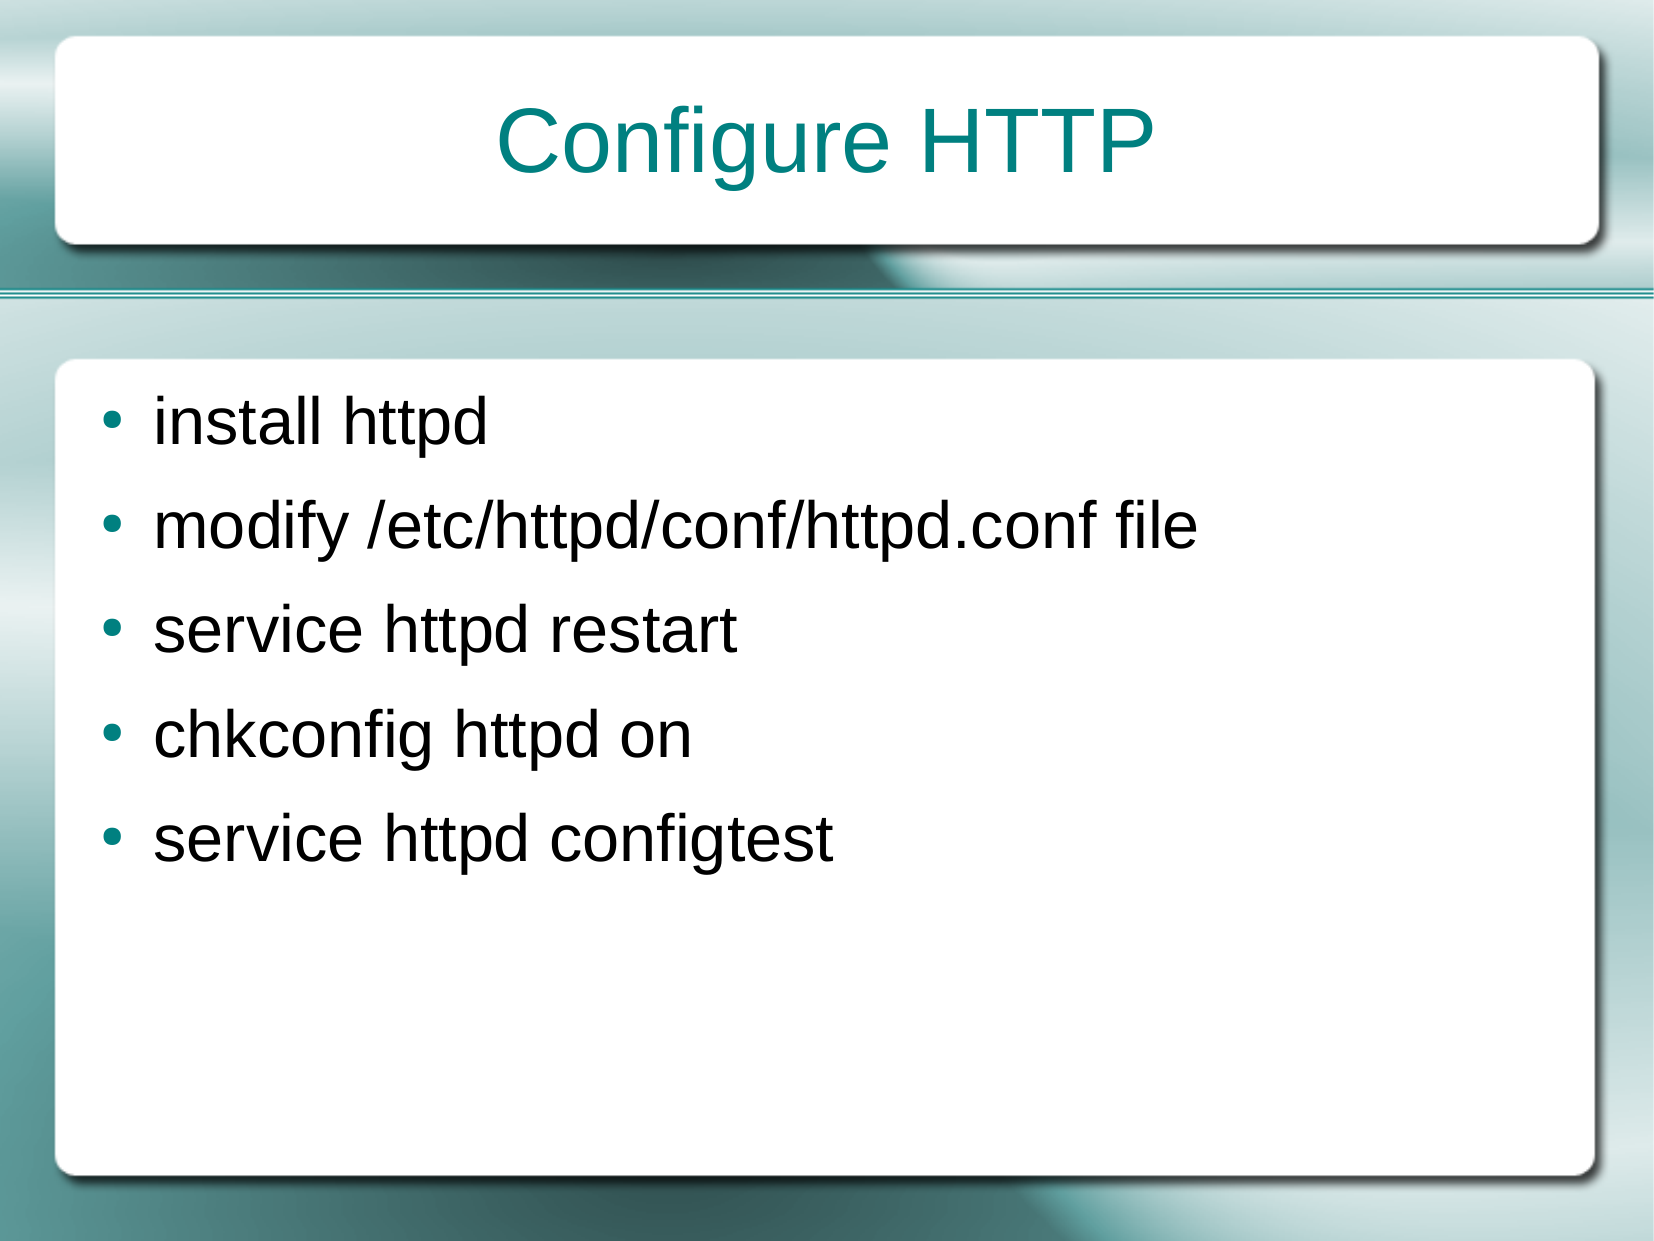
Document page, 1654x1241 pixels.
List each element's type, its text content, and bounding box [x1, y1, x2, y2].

title Configure HTTP [82, 45, 1571, 238]
list install httpd modify /etc/httpd/conf/httpd.conf file service httpd restart chkconfig httpd on service httpd configtest [82, 383, 1571, 1019]
picture [0, 0, 1654, 1241]
